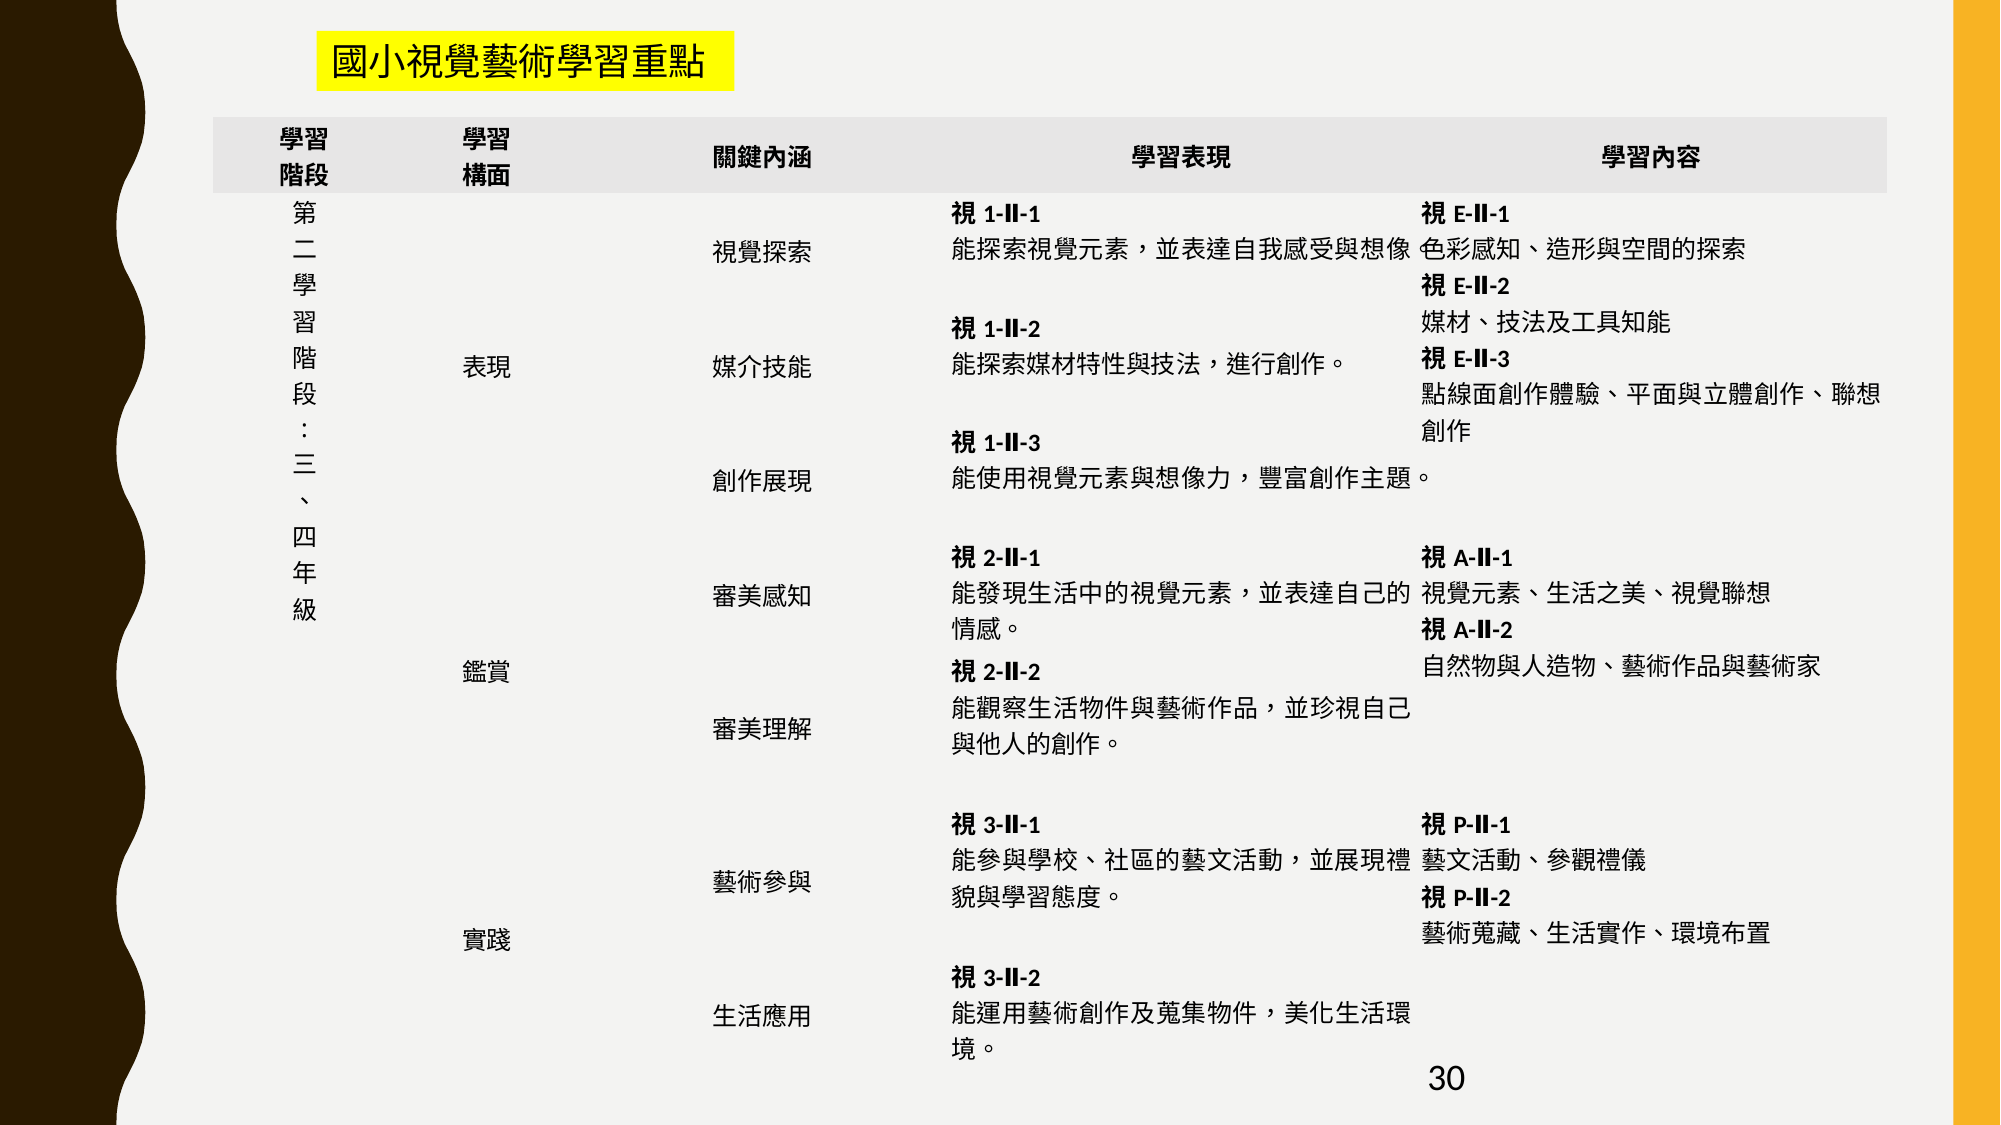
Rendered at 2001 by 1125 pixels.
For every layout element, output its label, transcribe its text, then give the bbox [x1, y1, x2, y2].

slide_number <編號> [1412, 1045, 1875, 1103]
table_cell 創作展現 [578, 423, 946, 537]
table_cell 視E-Ⅱ-1 色彩感知、造形與空間的探索 視E-Ⅱ-2 媒材、技法及工具知能 視E-Ⅱ-3 點線面創作體驗、平面與立體創作、聯想創作 [1417, 193, 1887, 537]
table_header 學習表現 [946, 117, 1417, 193]
table_cell 鑑賞 [396, 537, 578, 805]
table_cell 視1-Ⅱ-1 能探索視覺元素，並表達自我感受與想像。 [946, 193, 1417, 308]
table_cell 藝術參與 [578, 805, 946, 957]
table_cell 表現 [396, 193, 578, 537]
table_header 學習內容 [1417, 117, 1887, 193]
table_cell 視2-Ⅱ-1 能發現生活中的視覺元素，並表達自己的情感。 [946, 537, 1417, 652]
table_cell 視A-Ⅱ-1 視覺元素、生活之美、視覺聯想 視A-Ⅱ-2 自然物與人造物、藝術作品與藝術家 [1417, 537, 1887, 805]
table_cell 視1-Ⅱ-3 能使用視覺元素與想像力，豐富創作主題。 [946, 423, 1417, 537]
table_cell 視1-Ⅱ-2 能探索媒材特性與技法，進行創作。 [946, 308, 1417, 423]
table_cell 視3-Ⅱ-2 能運用藝術創作及蒐集物件，美化生活環境。 [946, 957, 1417, 1072]
table_cell 審美理解 [578, 652, 946, 805]
text_box 國小視覺藝術學習重點 [316, 30, 735, 91]
table_cell 視3-Ⅱ-1 能參與學校、社區的藝文活動，並展現禮貌與學習態度。 [946, 805, 1417, 957]
table_header 關鍵內涵 [578, 117, 946, 193]
table_cell 生活應用 [578, 957, 946, 1072]
table_cell 視P-Ⅱ-1 藝文活動、參觀禮儀 視P-Ⅱ-2 藝術蒐藏、生活實作、環境布置 [1417, 805, 1887, 1072]
table_cell 視2-Ⅱ-2 能觀察生活物件與藝術作品，並珍視自己與他人的創作。 [946, 652, 1417, 805]
table_cell 審美感知 [578, 537, 946, 652]
table_header 學習 構面 [396, 117, 578, 193]
table_cell 第 二 學 習 階 段 : 三 、 四 年 級 [213, 193, 396, 1072]
table_cell 實踐 [396, 805, 578, 1072]
table_cell 視覺探索 [578, 193, 946, 308]
table_header 學習 階段 [213, 117, 396, 193]
table_cell 媒介技能 [578, 308, 946, 423]
